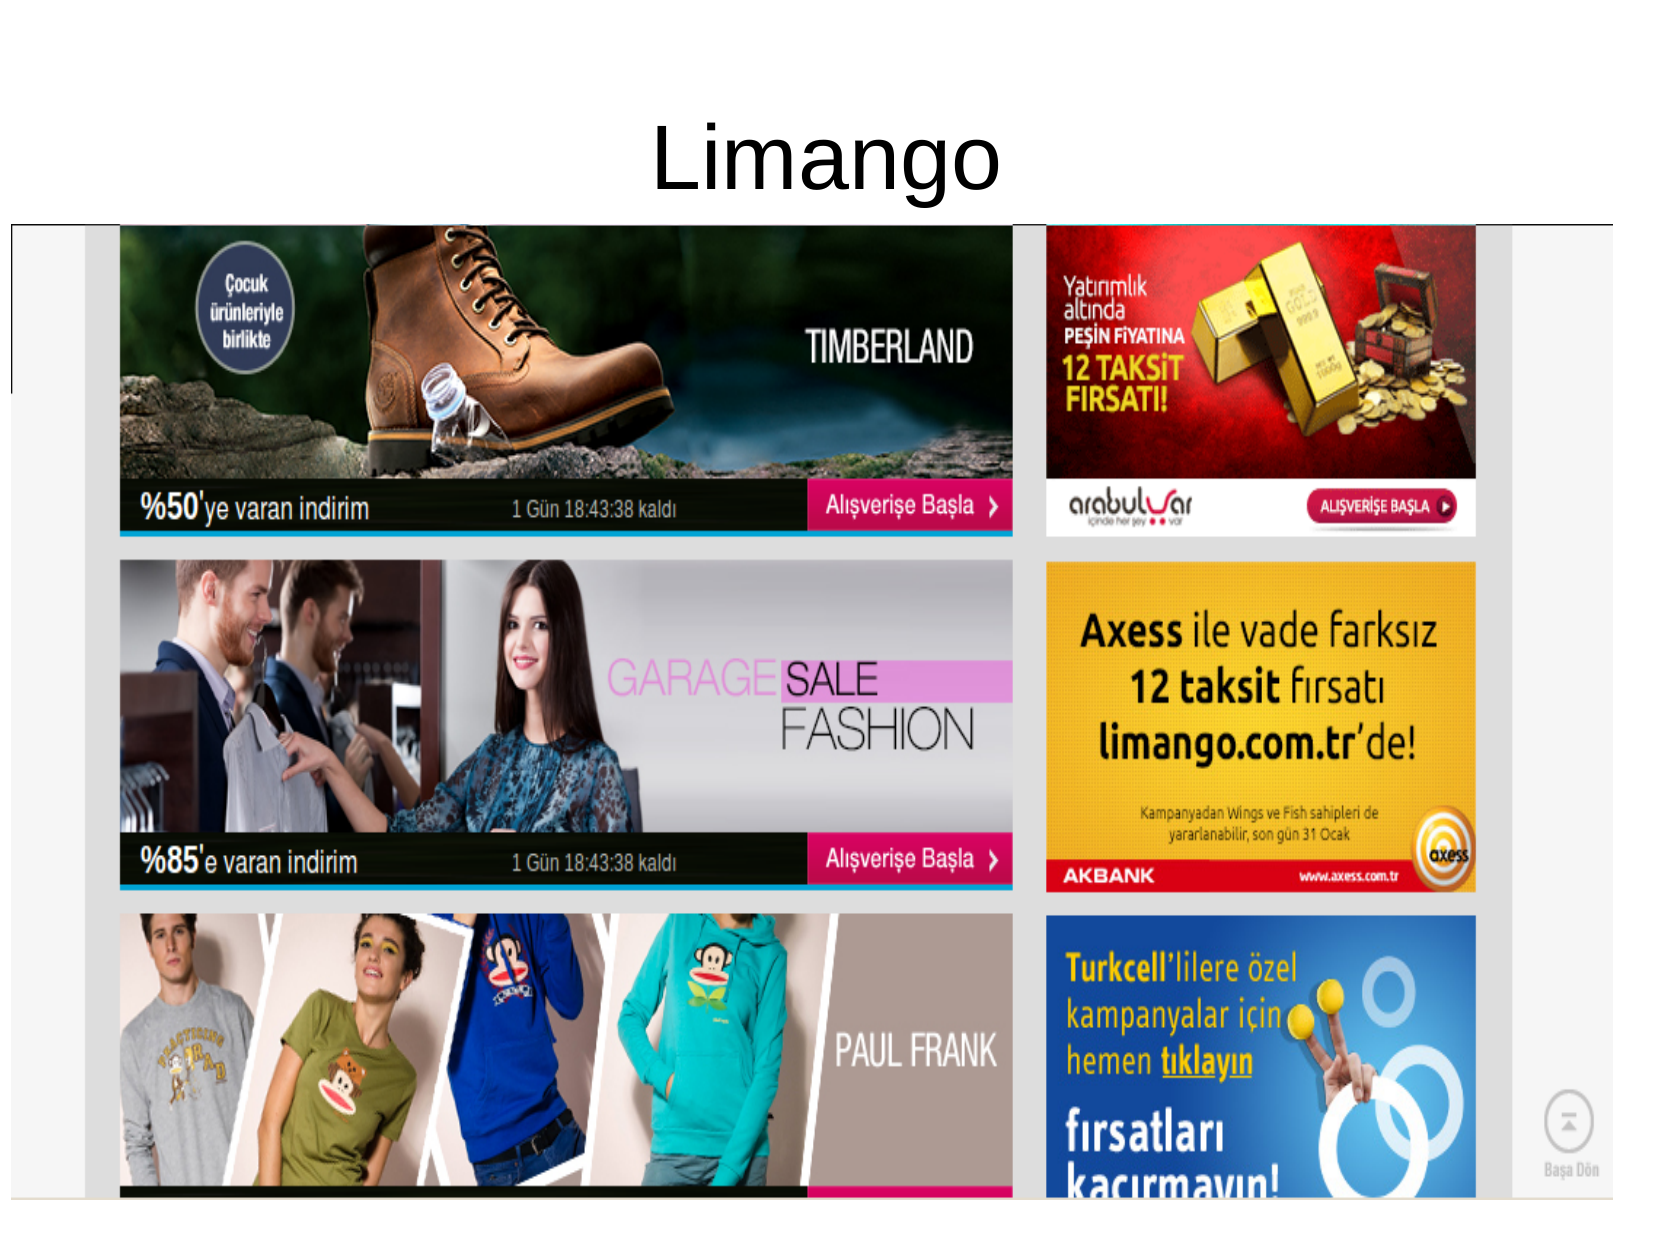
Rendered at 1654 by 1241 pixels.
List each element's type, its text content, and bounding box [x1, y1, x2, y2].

text_box Limango [82, 56, 1571, 250]
picture [11, 225, 1613, 1201]
